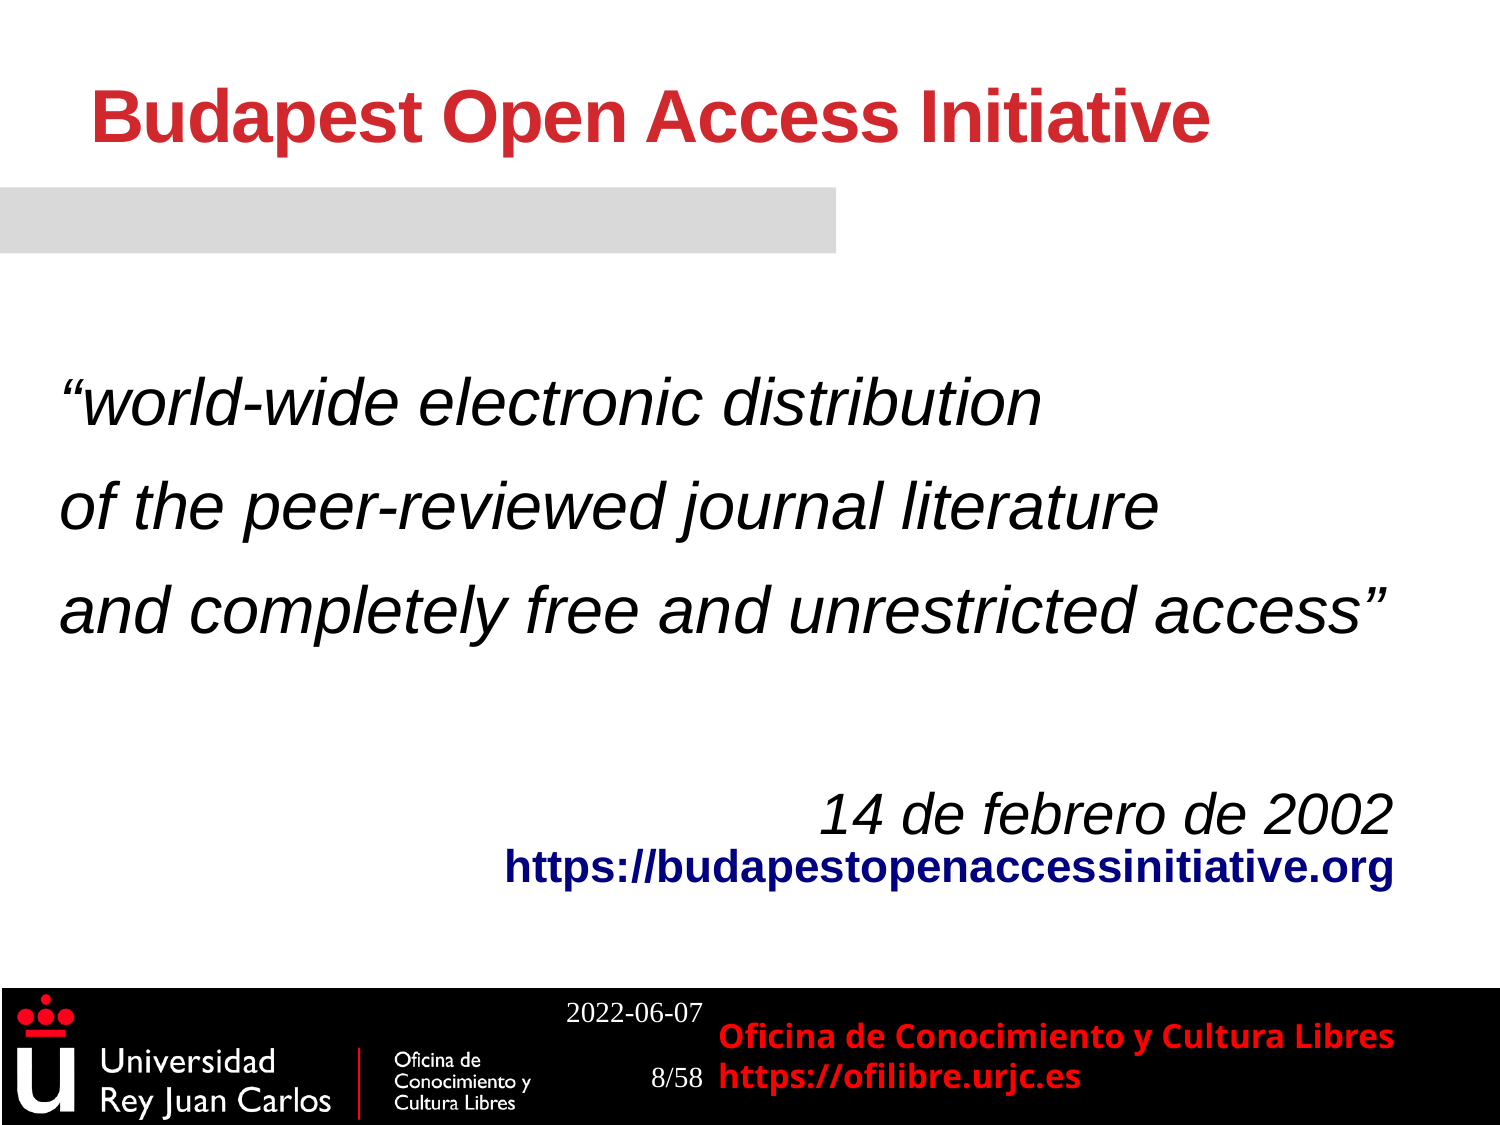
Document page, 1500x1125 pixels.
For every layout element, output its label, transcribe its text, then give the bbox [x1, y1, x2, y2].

picture [17, 994, 531, 1120]
text_box Budapest Open Access Initiative [0, 24, 1326, 172]
text_box “world-wide electronic distribution of the peer-reviewed journal literature and completely free and unrestricted access” 14 de febrero de 2002 [45, 357, 1411, 855]
title [75, 7, 1425, 196]
text_box https://budapestopenaccessinitiative.org [489, 833, 1413, 909]
